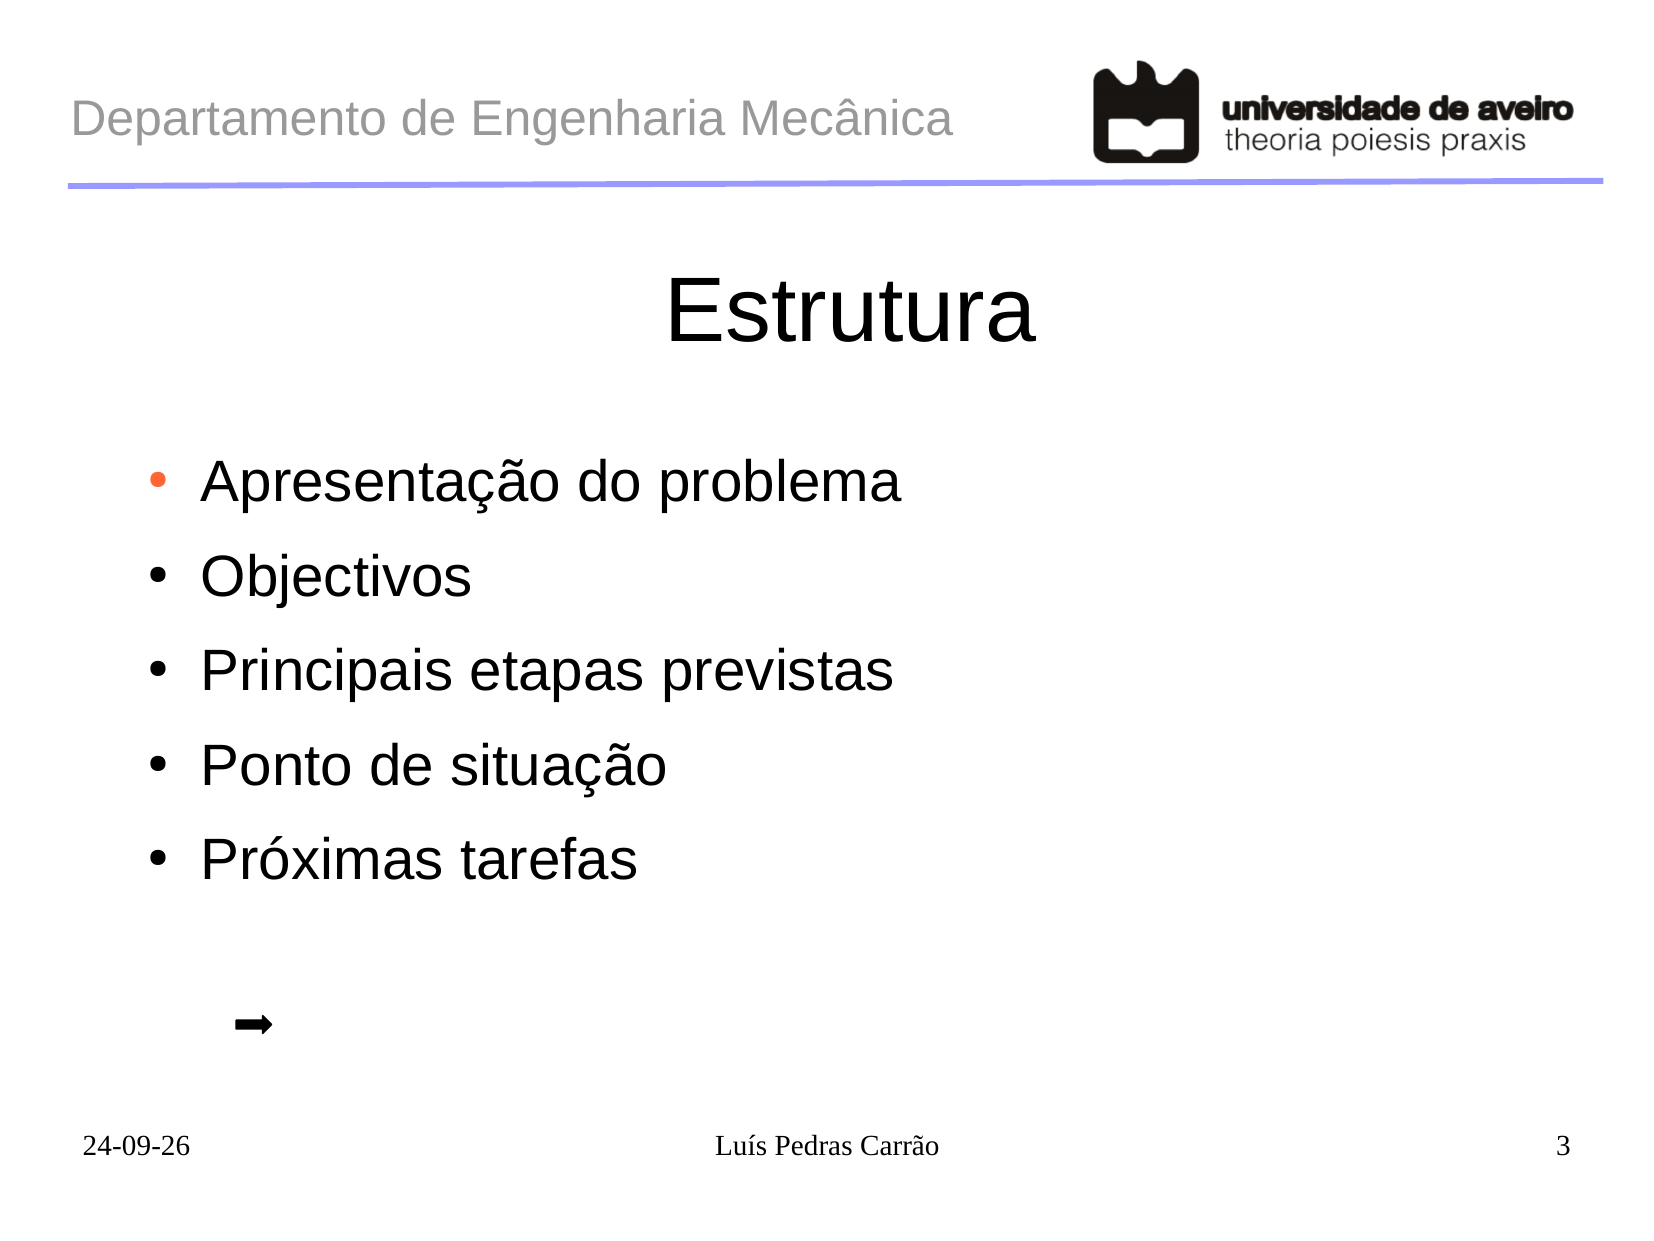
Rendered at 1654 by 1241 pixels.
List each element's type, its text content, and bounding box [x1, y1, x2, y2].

text_box [236, 1015, 272, 1034]
title Estrutura [106, 206, 1595, 414]
list Apresentação do problema Objectivos Principais etapas previstas Ponto de situação Próximas tarefas [129, 448, 1583, 969]
text_box Departamento de Engenharia Mecânica [55, 82, 969, 154]
picture [1074, 47, 1583, 179]
